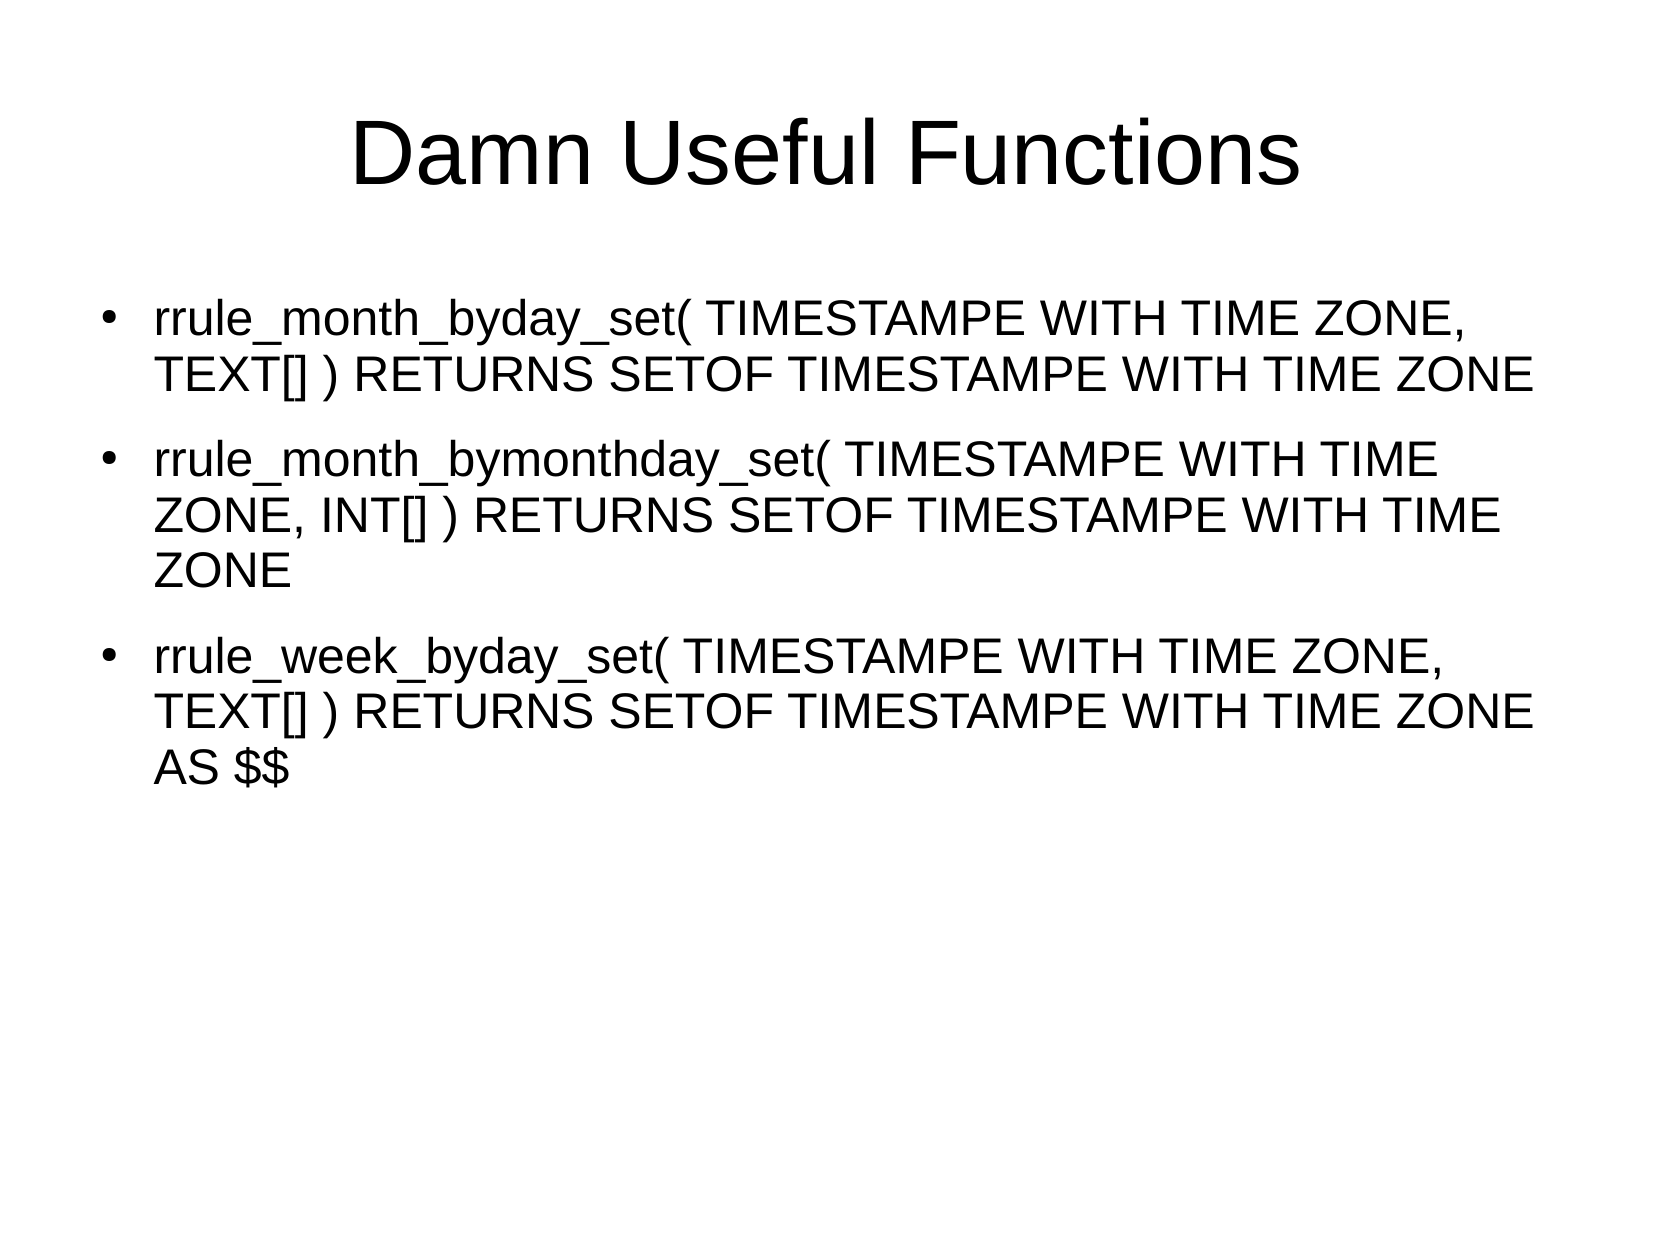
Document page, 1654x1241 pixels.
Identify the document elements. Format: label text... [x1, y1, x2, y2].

list rrule_month_byday_set( TIMESTAMPE WITH TIME ZONE, TEXT[] ) RETURNS SETOF TIMESTAMPE WITH TIME ZONE rrule_month_bymonthday_set( TIMESTAMPE WITH TIME ZONE, INT[] ) RETURNS SETOF TIMESTAMPE WITH TIME ZONE rrule_week_byday_set( TIMESTAMPE WITH TIME ZONE, TEXT[] ) RETURNS SETOF TIMESTAMPE WITH TIME ZONE AS $$ [82, 290, 1571, 1094]
title Damn Useful Functions [82, 56, 1571, 250]
